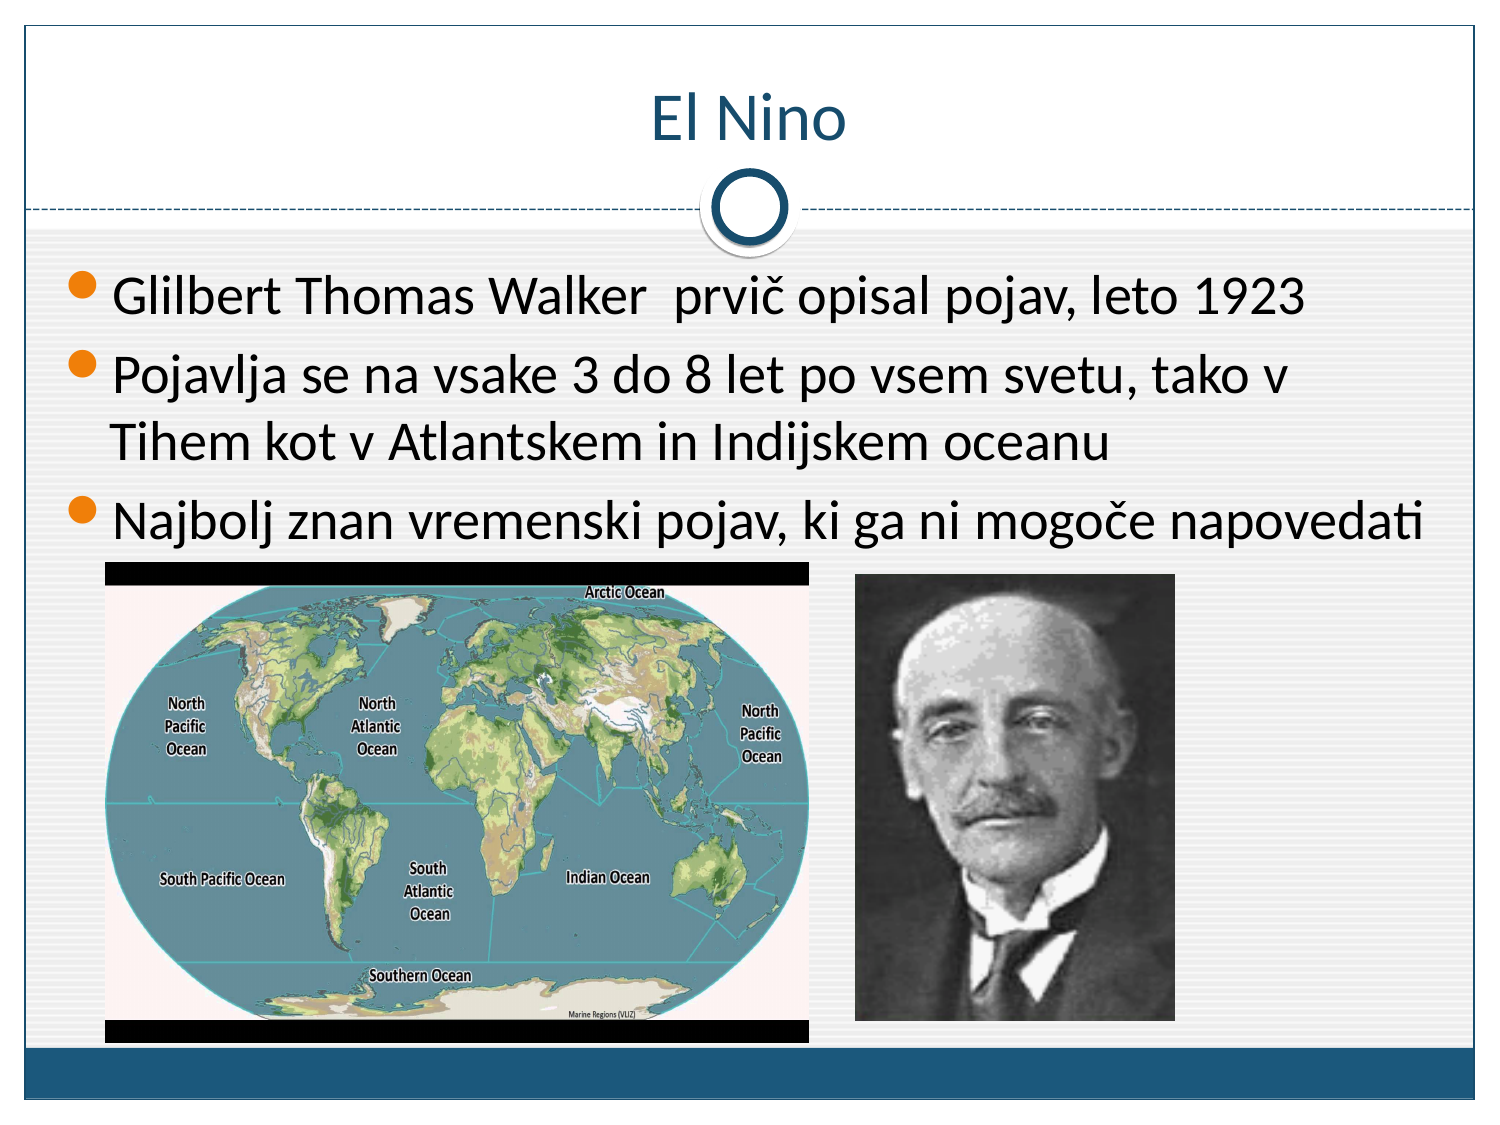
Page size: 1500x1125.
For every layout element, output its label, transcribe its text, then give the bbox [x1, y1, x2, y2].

list Glilbert Thomas Walker prvič opisal pojav, leto 1923 Pojavlja se na vsake 3 do 8 let po vsem svetu, tako v Tihem kot v Atlantskem in Indijskem oceanu Najbolj znan vremenski pojav, ki ga ni mogoče napovedati [49, 250, 1445, 1001]
title El Nino [49, 37, 1450, 162]
picture [26, 229, 1473, 1047]
